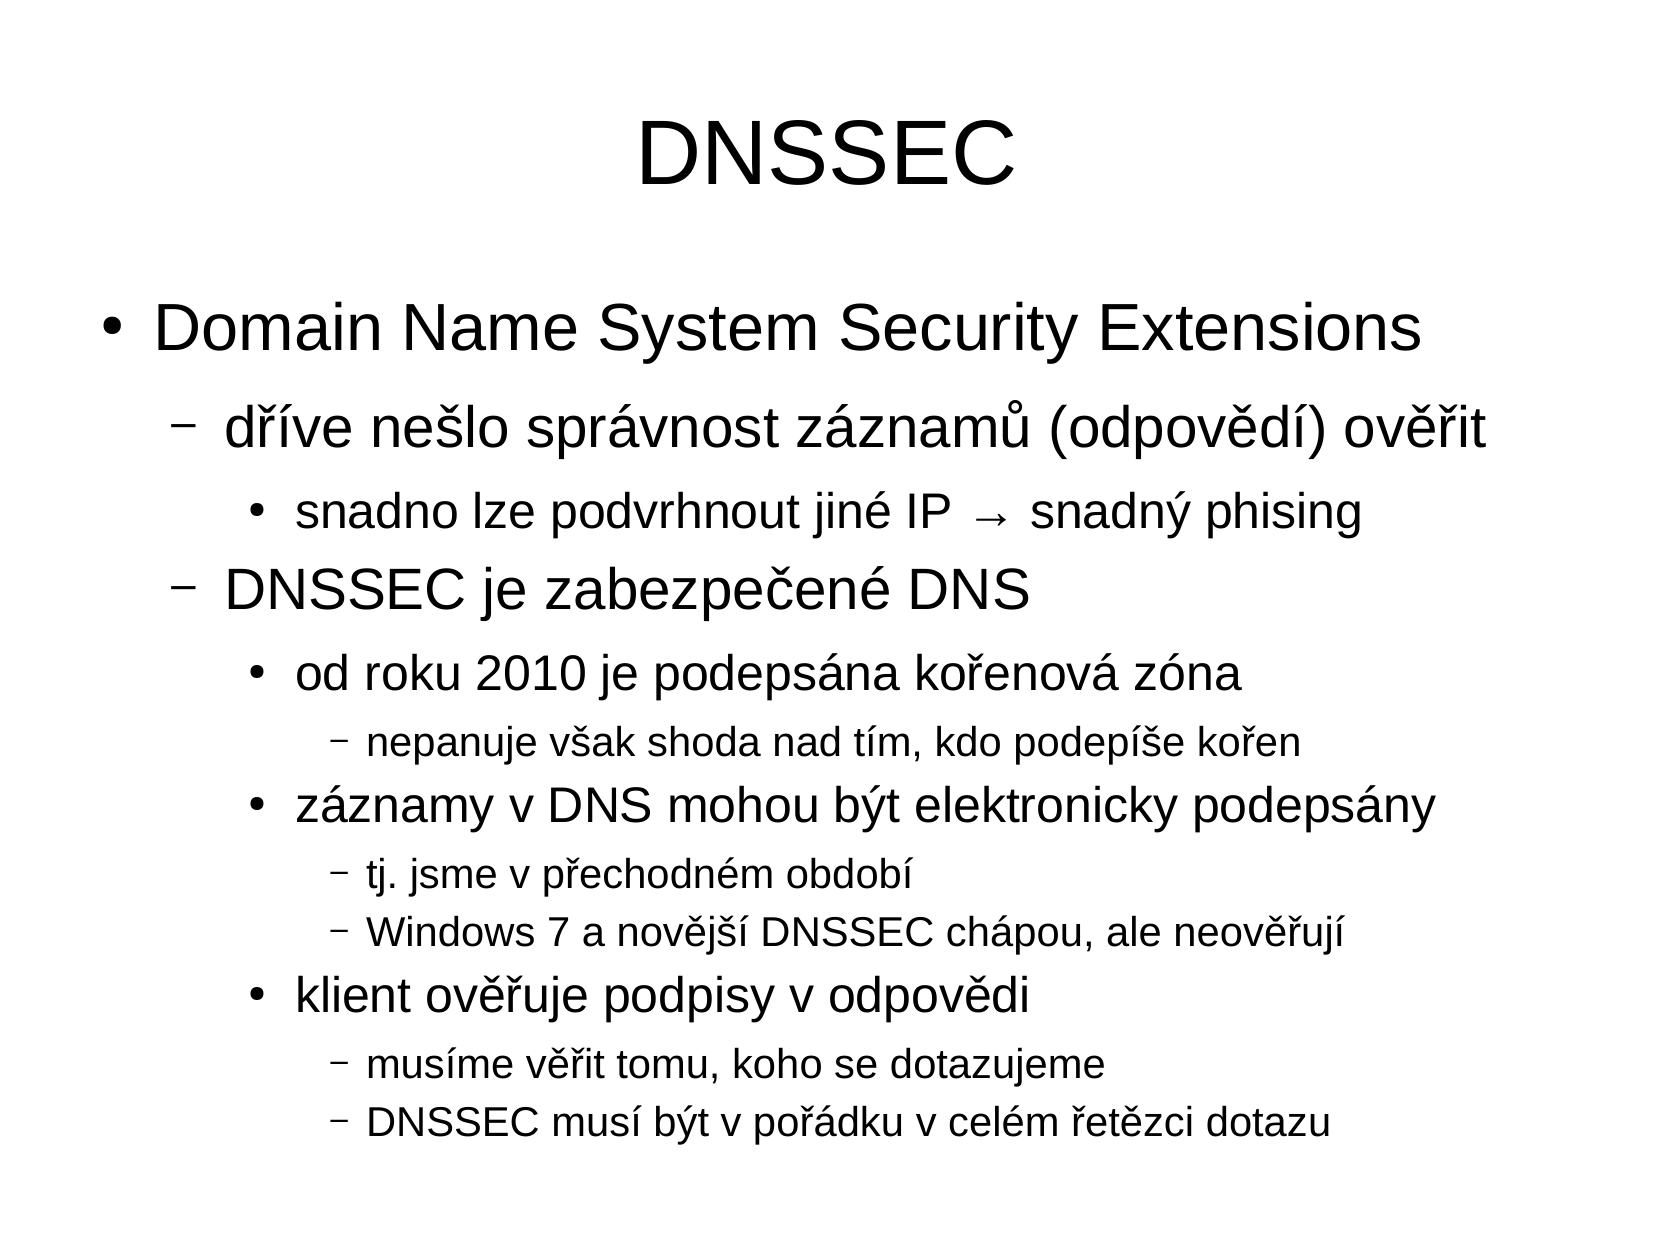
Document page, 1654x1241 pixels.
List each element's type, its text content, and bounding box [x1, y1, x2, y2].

title DNSSEC [82, 49, 1571, 257]
list Domain Name System Security Extensions dříve nešlo správnost záznamů (odpovědí) ověřit snadno lze podvrhnout jiné IP → snadný phising DNSSEC je zabezpečené DNS od roku 2010 je podepsána kořenová zóna nepanuje však shoda nad tím, kdo podepíše kořen záznamy v DNS mohou být elektronicky podepsány tj. jsme v přechodném období Windows 7 a novější DNSSEC chápou, ale neověřují klient ověřuje podpisy v odpovědi musíme věřit tomu, koho se dotazujeme DNSSEC musí být v pořádku v celém řetězci dotazu [82, 290, 1571, 1146]
